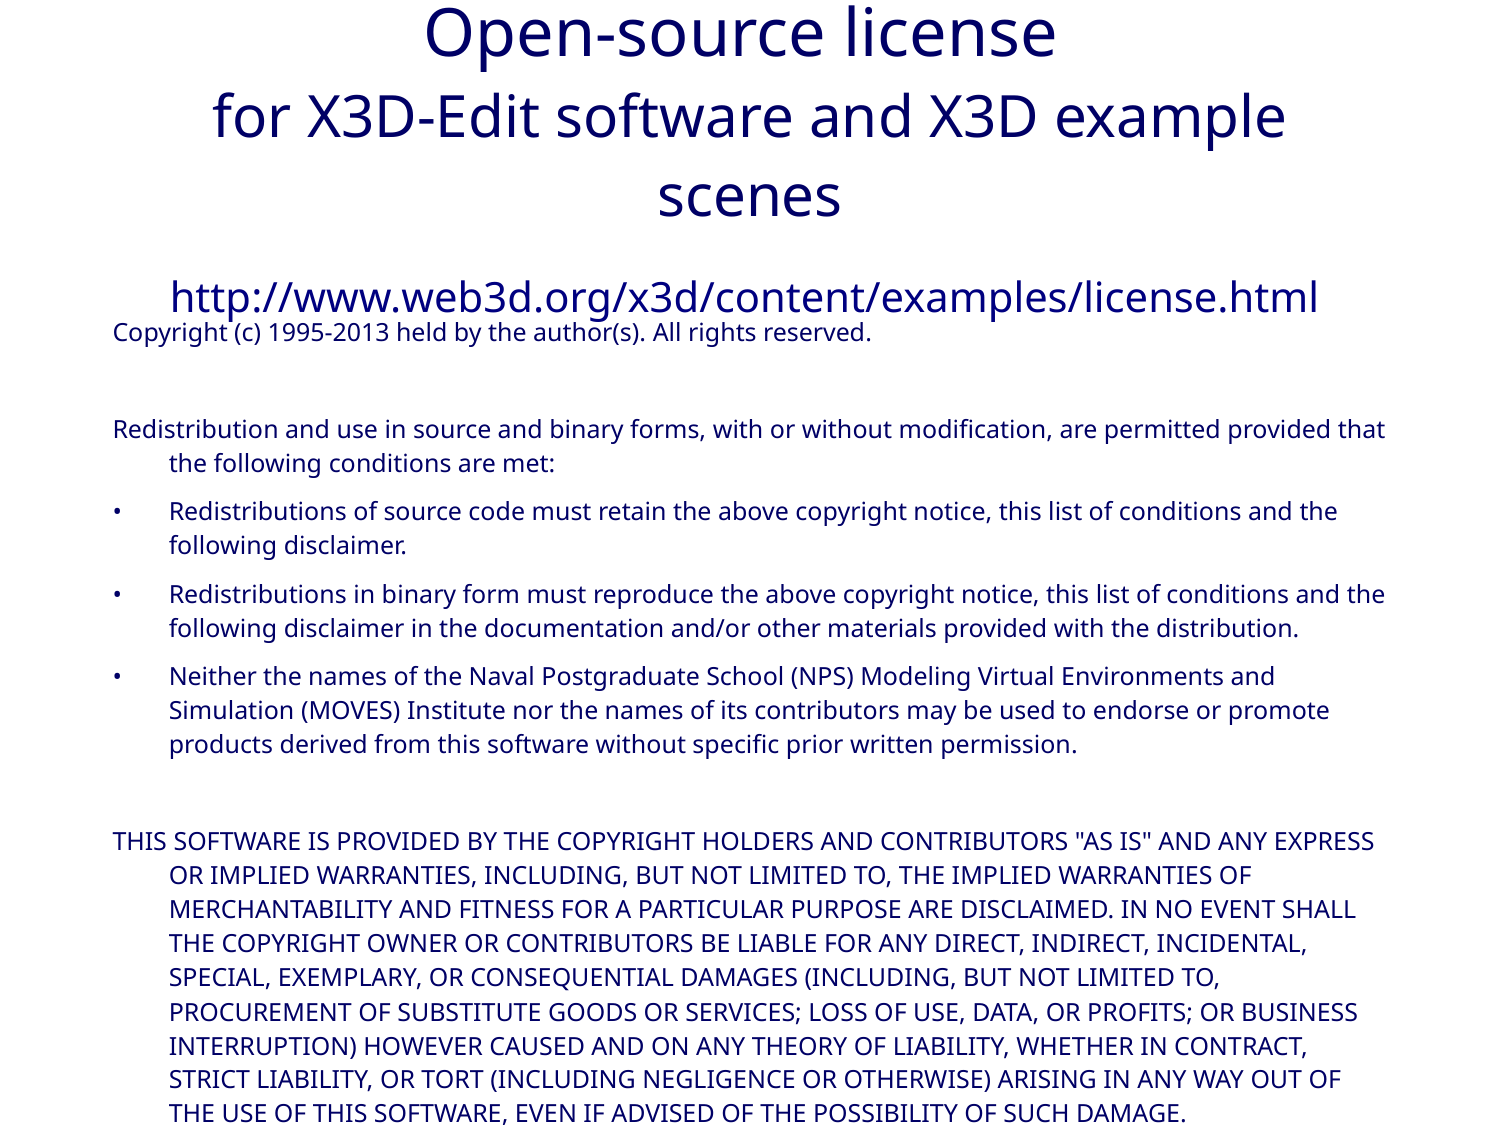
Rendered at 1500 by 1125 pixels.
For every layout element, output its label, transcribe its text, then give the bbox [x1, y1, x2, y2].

title Open-source license for X3D-Edit software and X3D example scenes http://www.web3d.org/x3d/content/examples/license.html [112, 39, 1388, 271]
list Copyright (c) 1995-2013 held by the author(s). All rights reserved. Redistribution and use in source and binary forms, with or without modification, are permitted provided that the following conditions are met: Redistributions of source code must retain the above copyright notice, this list of conditions and the following disclaimer. Redistributions in binary form must reproduce the above copyright notice, this list of conditions and the following disclaimer in the documentation and/or other materials provided with the distribution. Neither the names of the Naval Postgraduate School (NPS) Modeling Virtual Environments and Simulation (MOVES) Institute nor the names of its contributors may be used to endorse or promote products derived from this software without specific prior written permission. THIS SOFTWARE IS PROVIDED BY THE COPYRIGHT HOLDERS AND CONTRIBUTORS "AS IS" AND ANY EXPRESS OR IMPLIED WARRANTIES, INCLUDING, BUT NOT LIMITED TO, THE IMPLIED WARRANTIES OF MERCHANTABILITY AND FITNESS FOR A PARTICULAR PURPOSE ARE DISCLAIMED. IN NO EVENT SHALL THE COPYRIGHT OWNER OR CONTRIBUTORS BE LIABLE FOR ANY DIRECT, INDIRECT, INCIDENTAL, SPECIAL, EXEMPLARY, OR CONSEQUENTIAL DAMAGES (INCLUDING, BUT NOT LIMITED TO, PROCUREMENT OF SUBSTITUTE GOODS OR SERVICES; LOSS OF USE, DATA, OR PROFITS; OR BUSINESS INTERRUPTION) HOWEVER CAUSED AND ON ANY THEORY OF LIABILITY, WHETHER IN CONTRACT, STRICT LIABILITY, OR TORT (INCLUDING NEGLIGENCE OR OTHERWISE) ARISING IN ANY WAY OUT OF THE USE OF THIS SOFTWARE, EVEN IF ADVISED OF THE POSSIBILITY OF SUCH DAMAGE. [112, 314, 1388, 1062]
